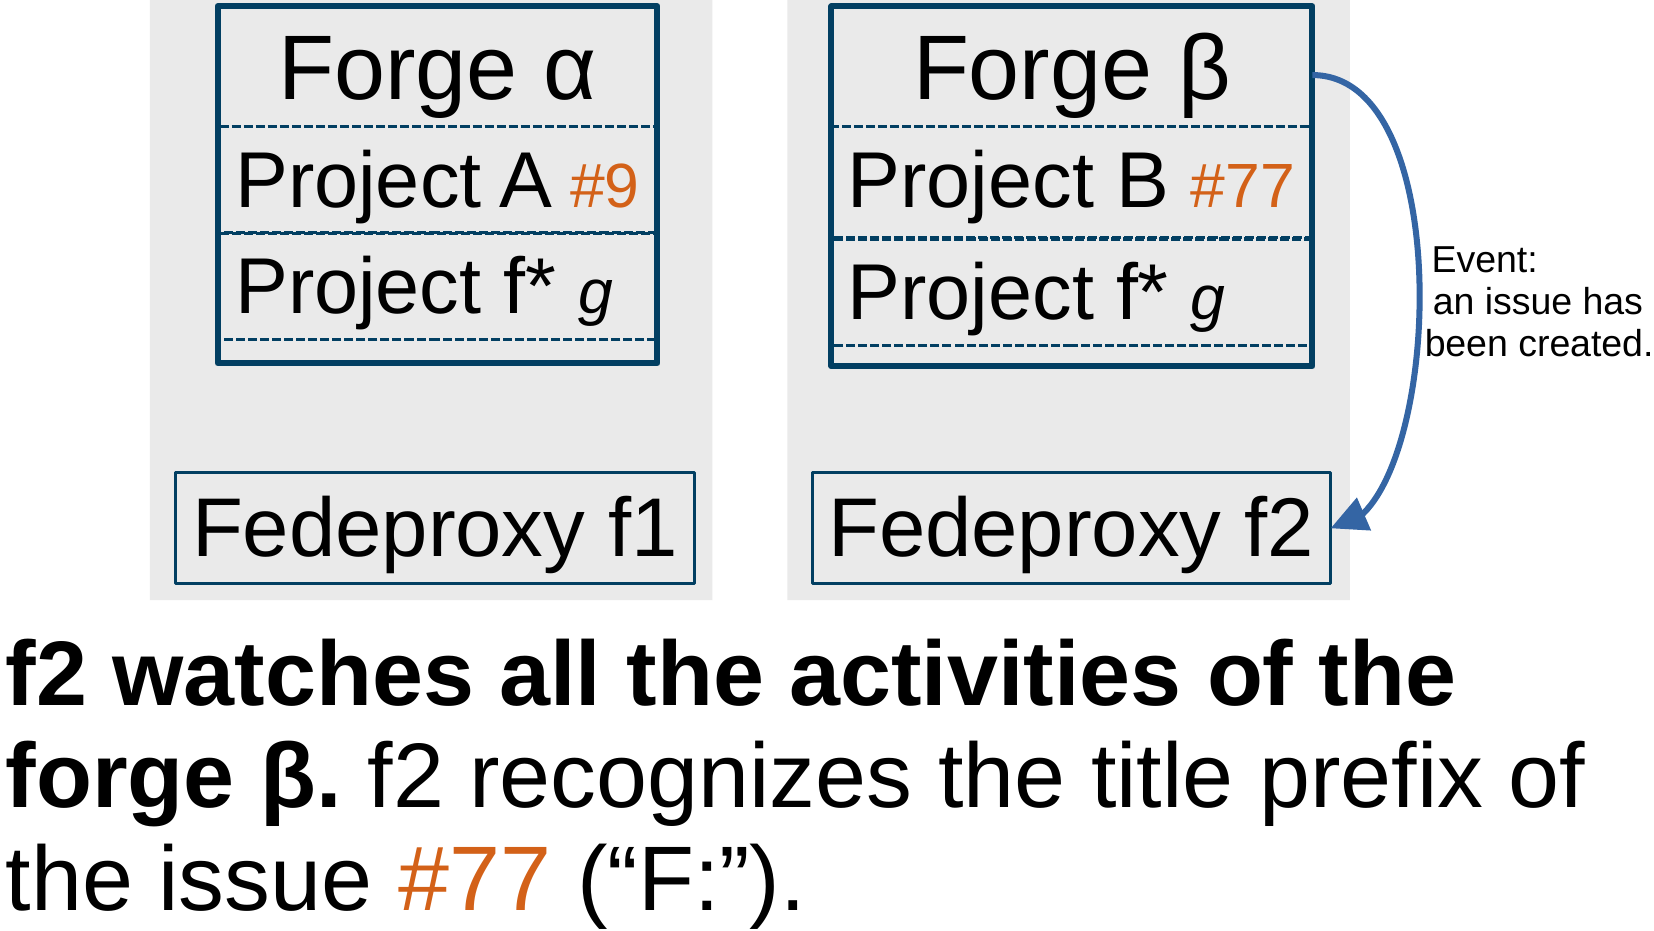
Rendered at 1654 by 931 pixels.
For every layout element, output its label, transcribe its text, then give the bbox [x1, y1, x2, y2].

text_box Fedeproxy f2 [812, 472, 1331, 584]
text_box Project f* g [219, 233, 656, 340]
text_box Project B #77 [831, 126, 1312, 238]
text_box [149, 0, 713, 601]
text_box Project A #9 [219, 126, 657, 233]
text_box Forge β [831, 6, 1313, 126]
text_box Project f* g [831, 238, 1313, 346]
title f2 watches all the activities of the forge β. f2 recognizes the title prefix of the issue #77 (“F:”). [5, 622, 1654, 931]
text_box [787, 0, 1350, 601]
text_box Forge β [831, 346, 1313, 367]
text_box Forge α [217, 6, 658, 364]
text_box Fedeproxy f1 [175, 472, 695, 584]
